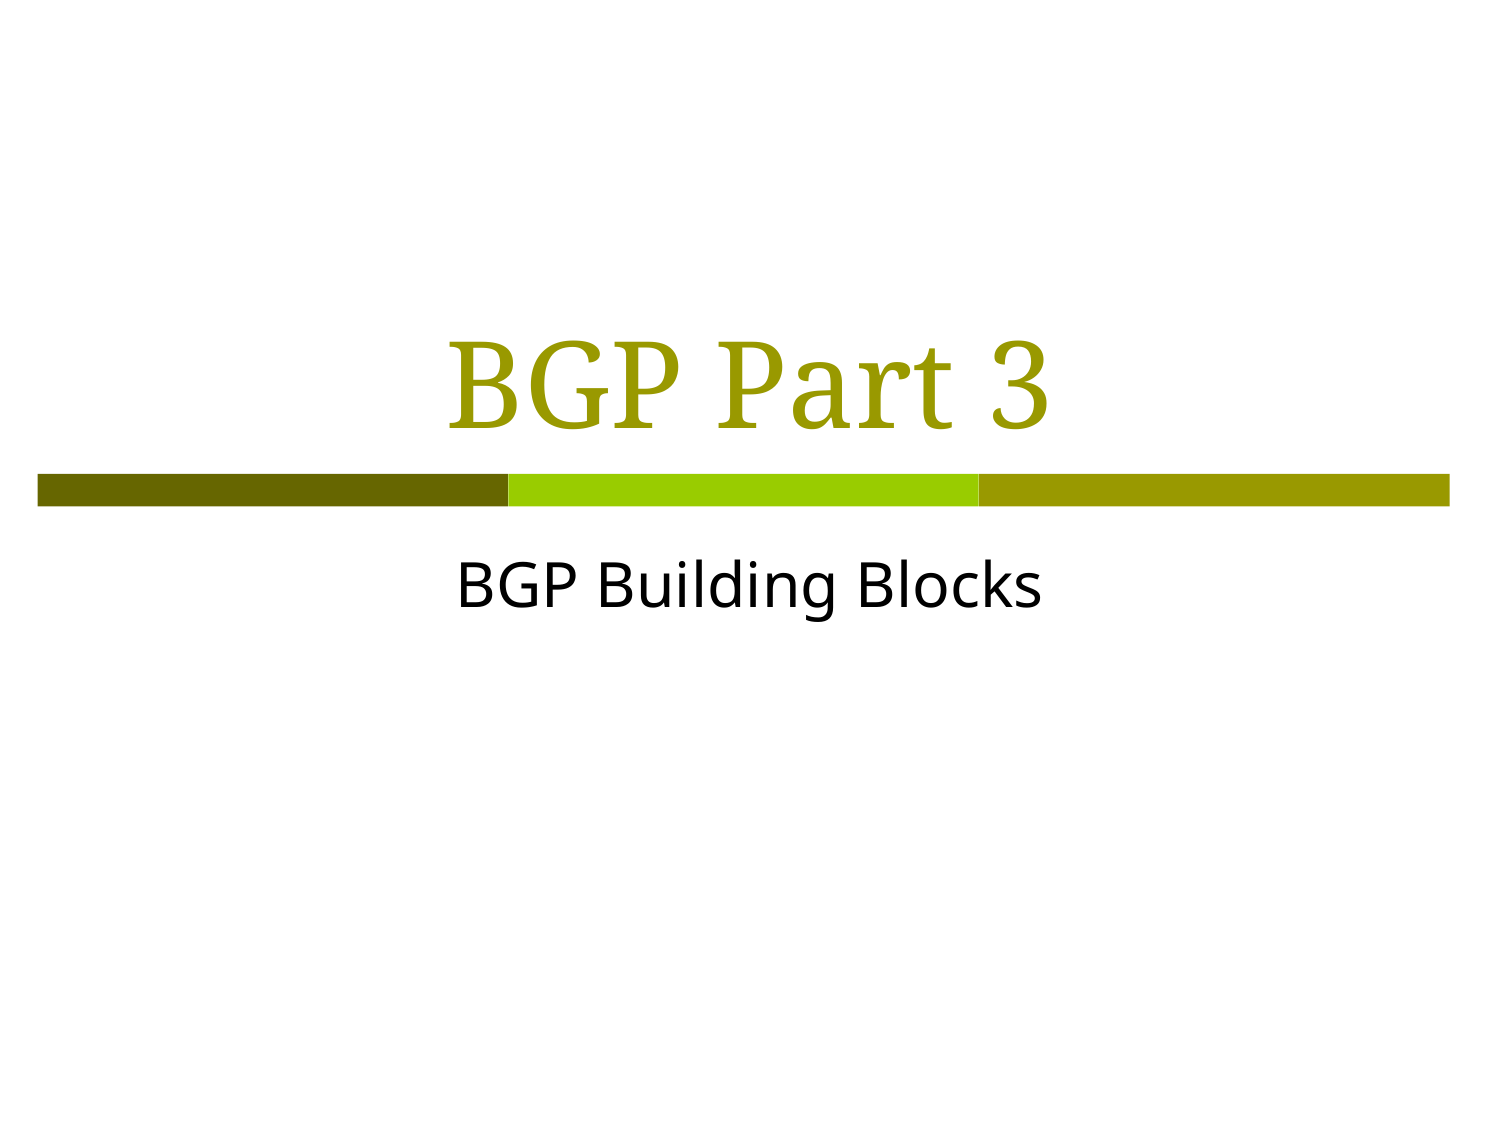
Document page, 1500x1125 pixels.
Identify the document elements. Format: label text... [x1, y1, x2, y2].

subtitle BGP Building Blocks [225, 536, 1276, 899]
title BGP Part 3 [112, 112, 1388, 462]
